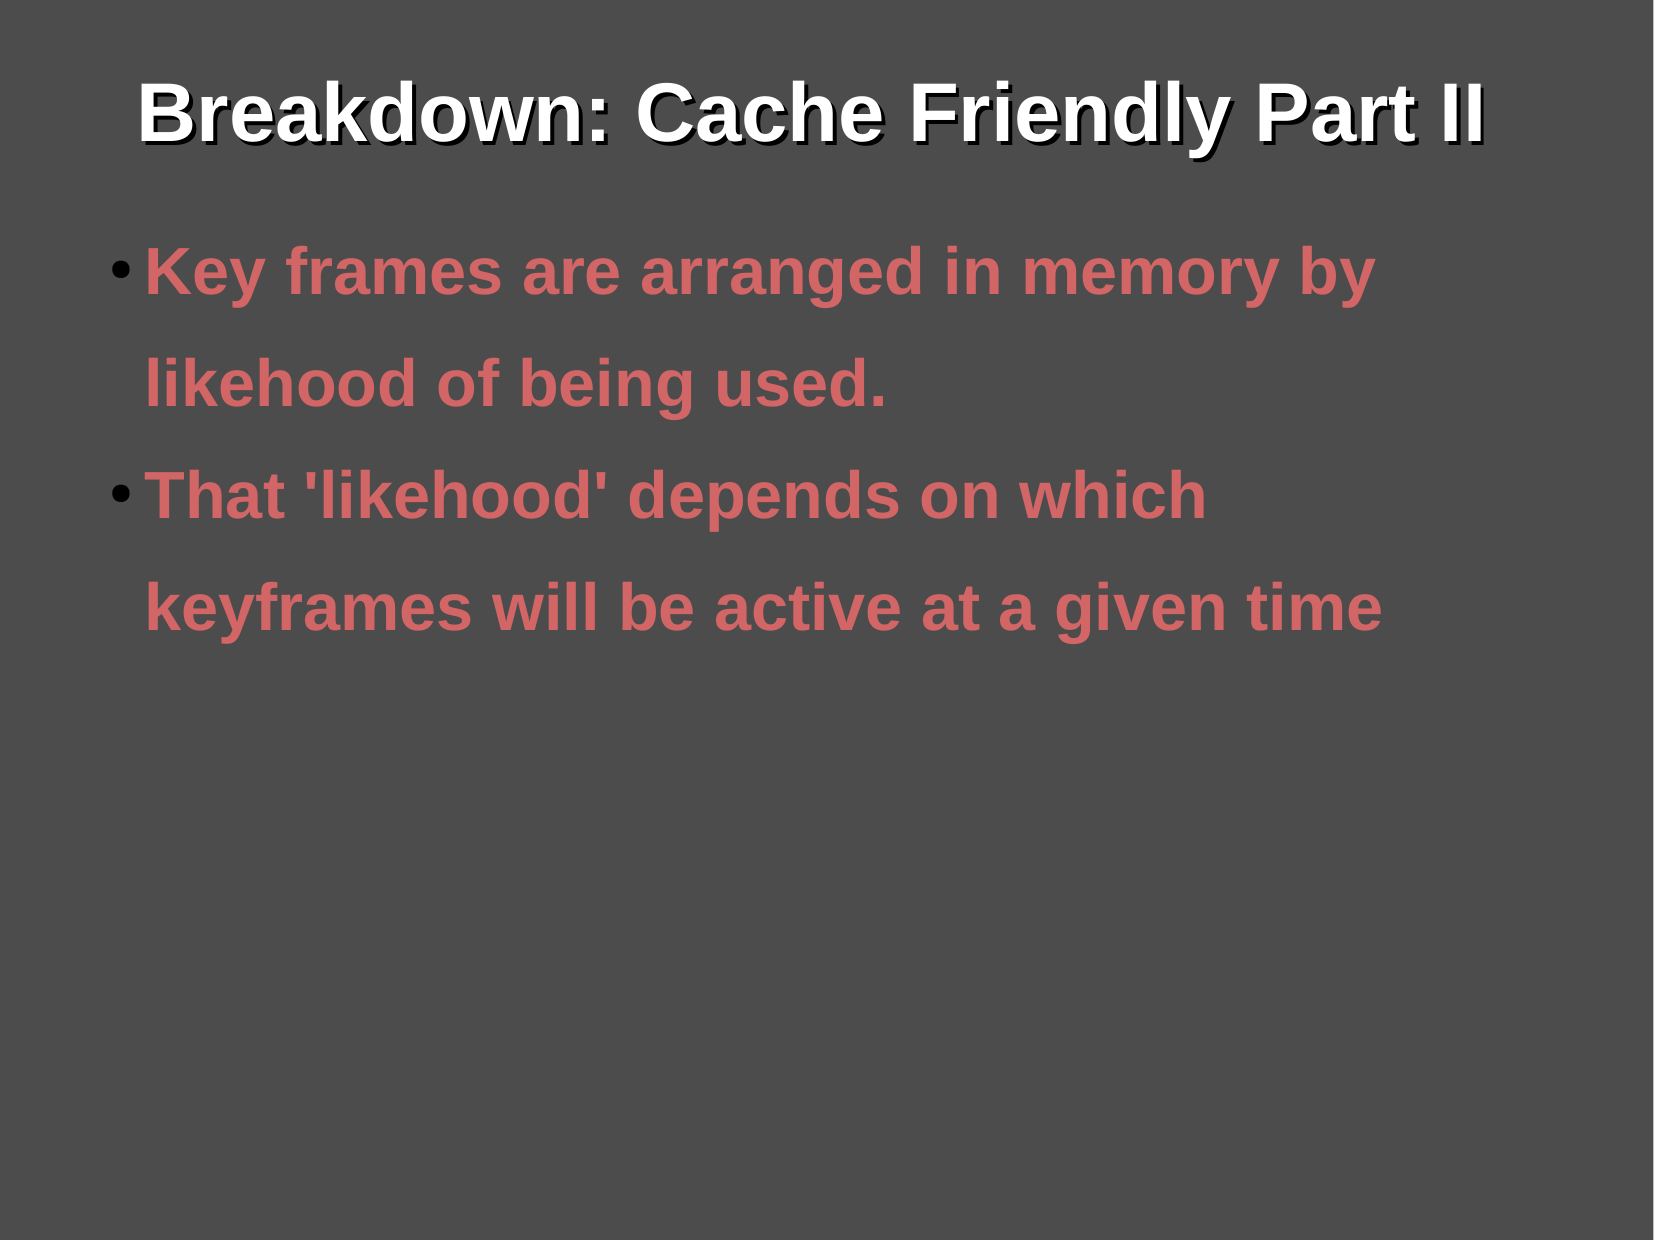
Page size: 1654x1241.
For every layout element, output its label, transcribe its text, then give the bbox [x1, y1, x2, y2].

text_box Key frames are arranged in memory by likehood of being used. That 'likehood' depends on which keyframes will be active at a given time [59, 188, 1565, 616]
text_box Breakdown: Cache Friendly Part II [88, 59, 1536, 168]
